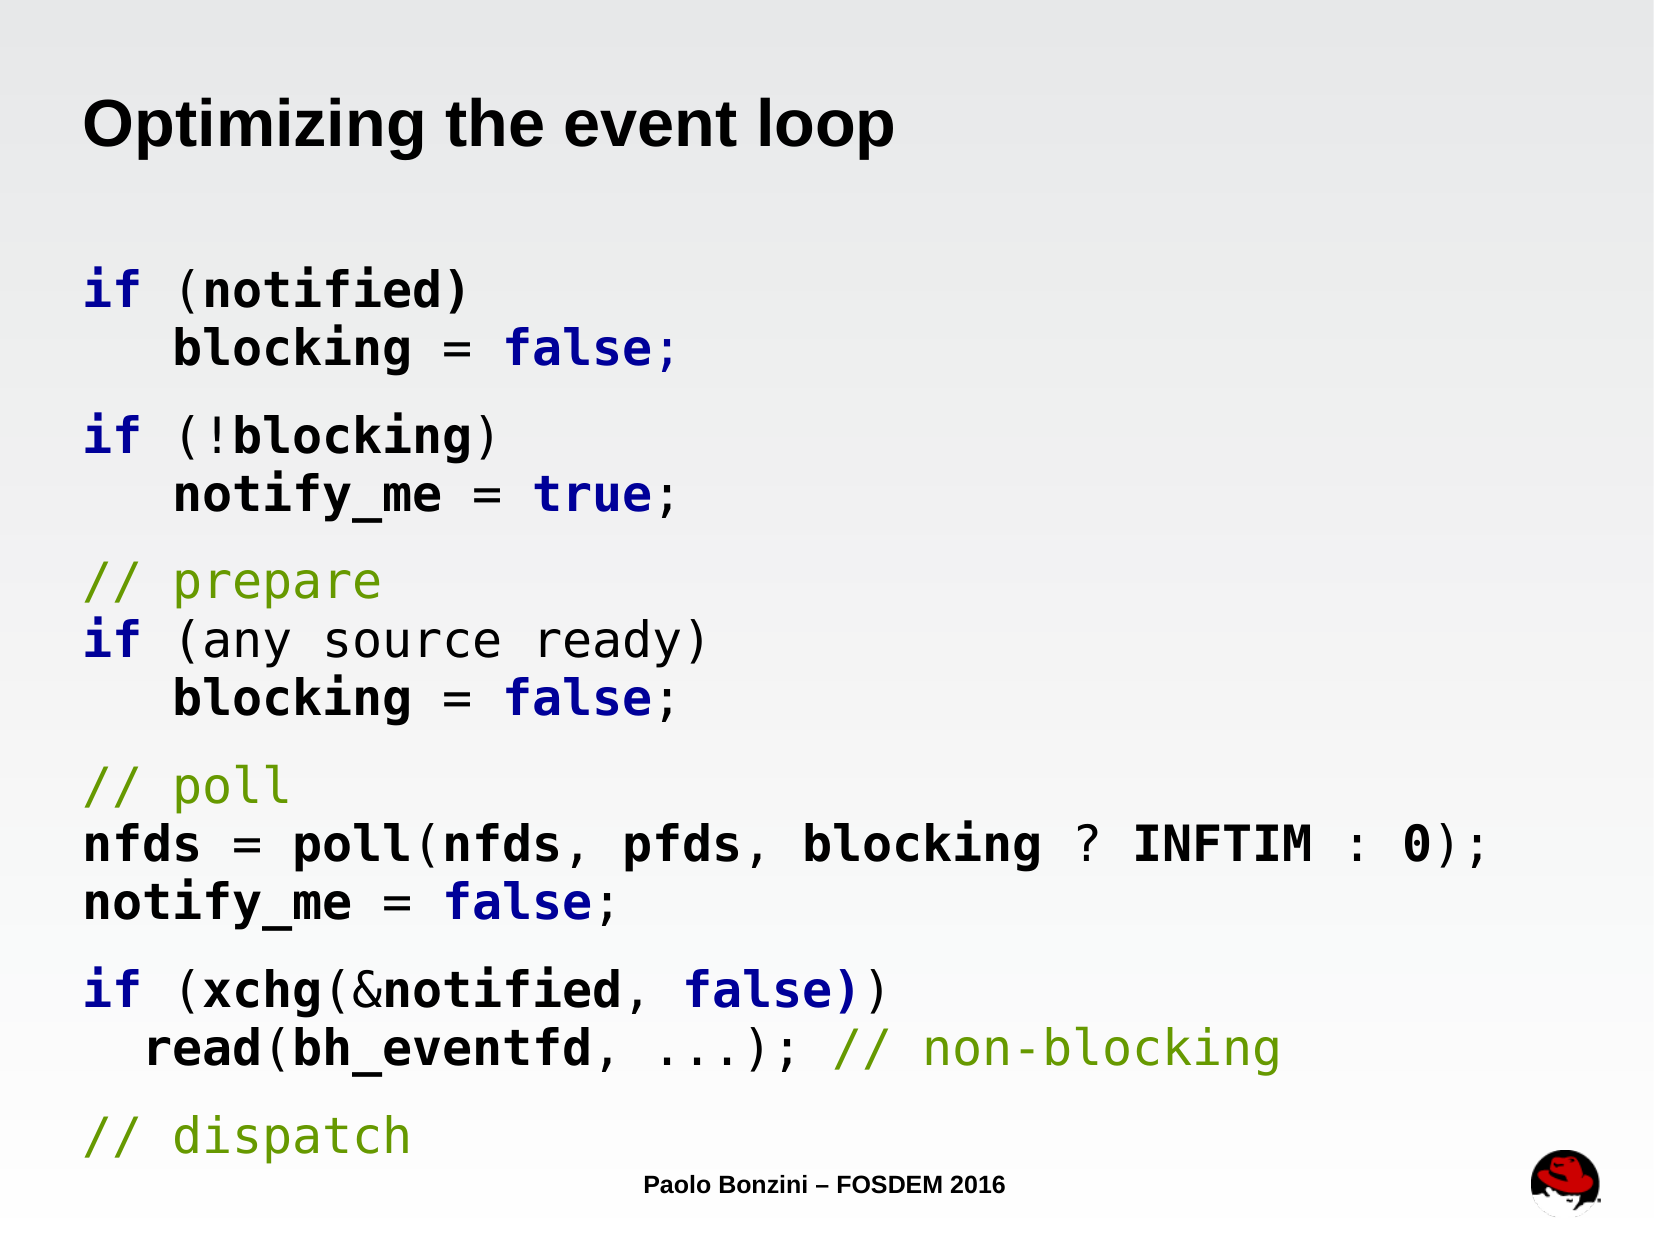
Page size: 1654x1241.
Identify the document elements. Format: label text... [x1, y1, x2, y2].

title Optimizing the event loop [82, 19, 1571, 227]
list if (notified) blocking = false; if (!blocking) notify_me = true; // prepare if (any source ready) blocking = false; // poll nfds = poll(nfds, pfds, blocking ? INFTIM : 0); notify_me = false; if (xchg(&notified, false)) read(bh_eventfd, ...); // non-blocking // dispatch [82, 260, 1571, 1166]
picture [0, 0, 1654, 1241]
